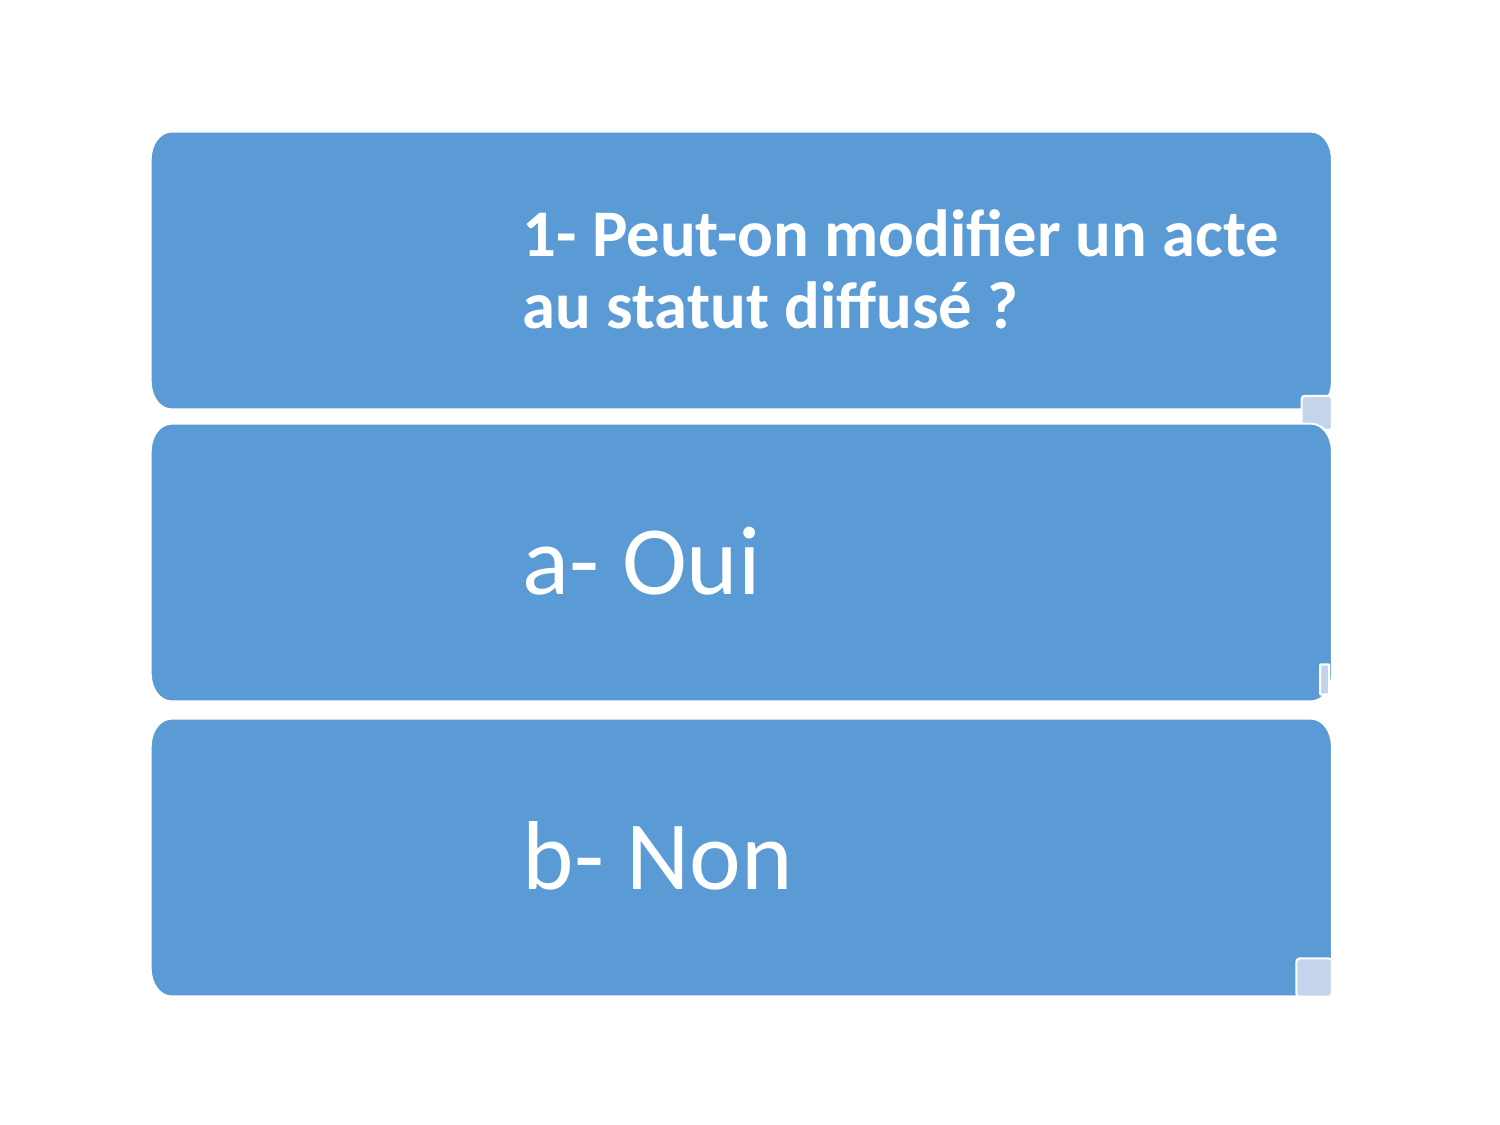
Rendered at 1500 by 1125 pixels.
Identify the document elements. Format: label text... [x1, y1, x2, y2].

text_box 1- Peut-on modifier un acte au statut diffusé ? [150, 131, 1332, 410]
text_box b- Non [150, 718, 1332, 997]
text_box [1320, 664, 1330, 695]
text_box a- Oui [150, 423, 1332, 702]
text_box [1301, 396, 1332, 430]
text_box [1296, 958, 1332, 997]
